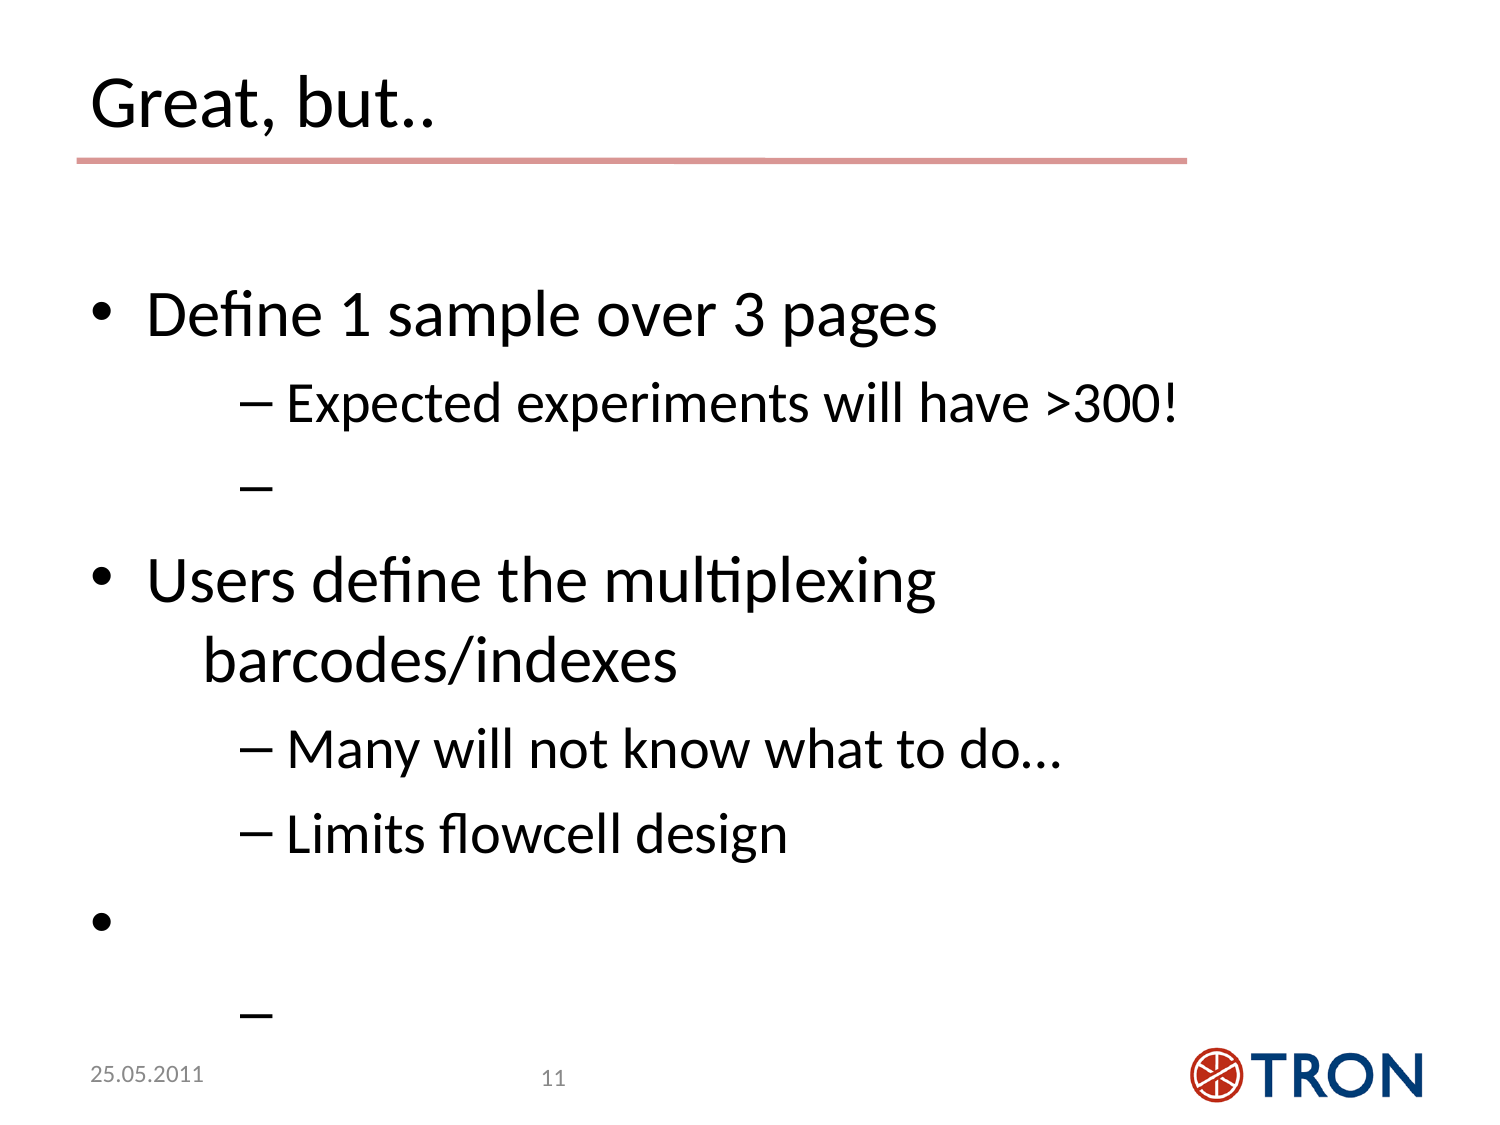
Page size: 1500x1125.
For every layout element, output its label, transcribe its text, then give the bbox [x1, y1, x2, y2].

text_box [525, 1046, 876, 1107]
text_box 25.05.2011 [75, 1042, 426, 1103]
title Great, but.. [75, 45, 1426, 150]
list Define 1 sample over 3 pages Expected experiments will have >300! Users define the multiplexing barcodes/indexes Many will not know what to do… Limits flowcell design [75, 262, 1426, 1005]
